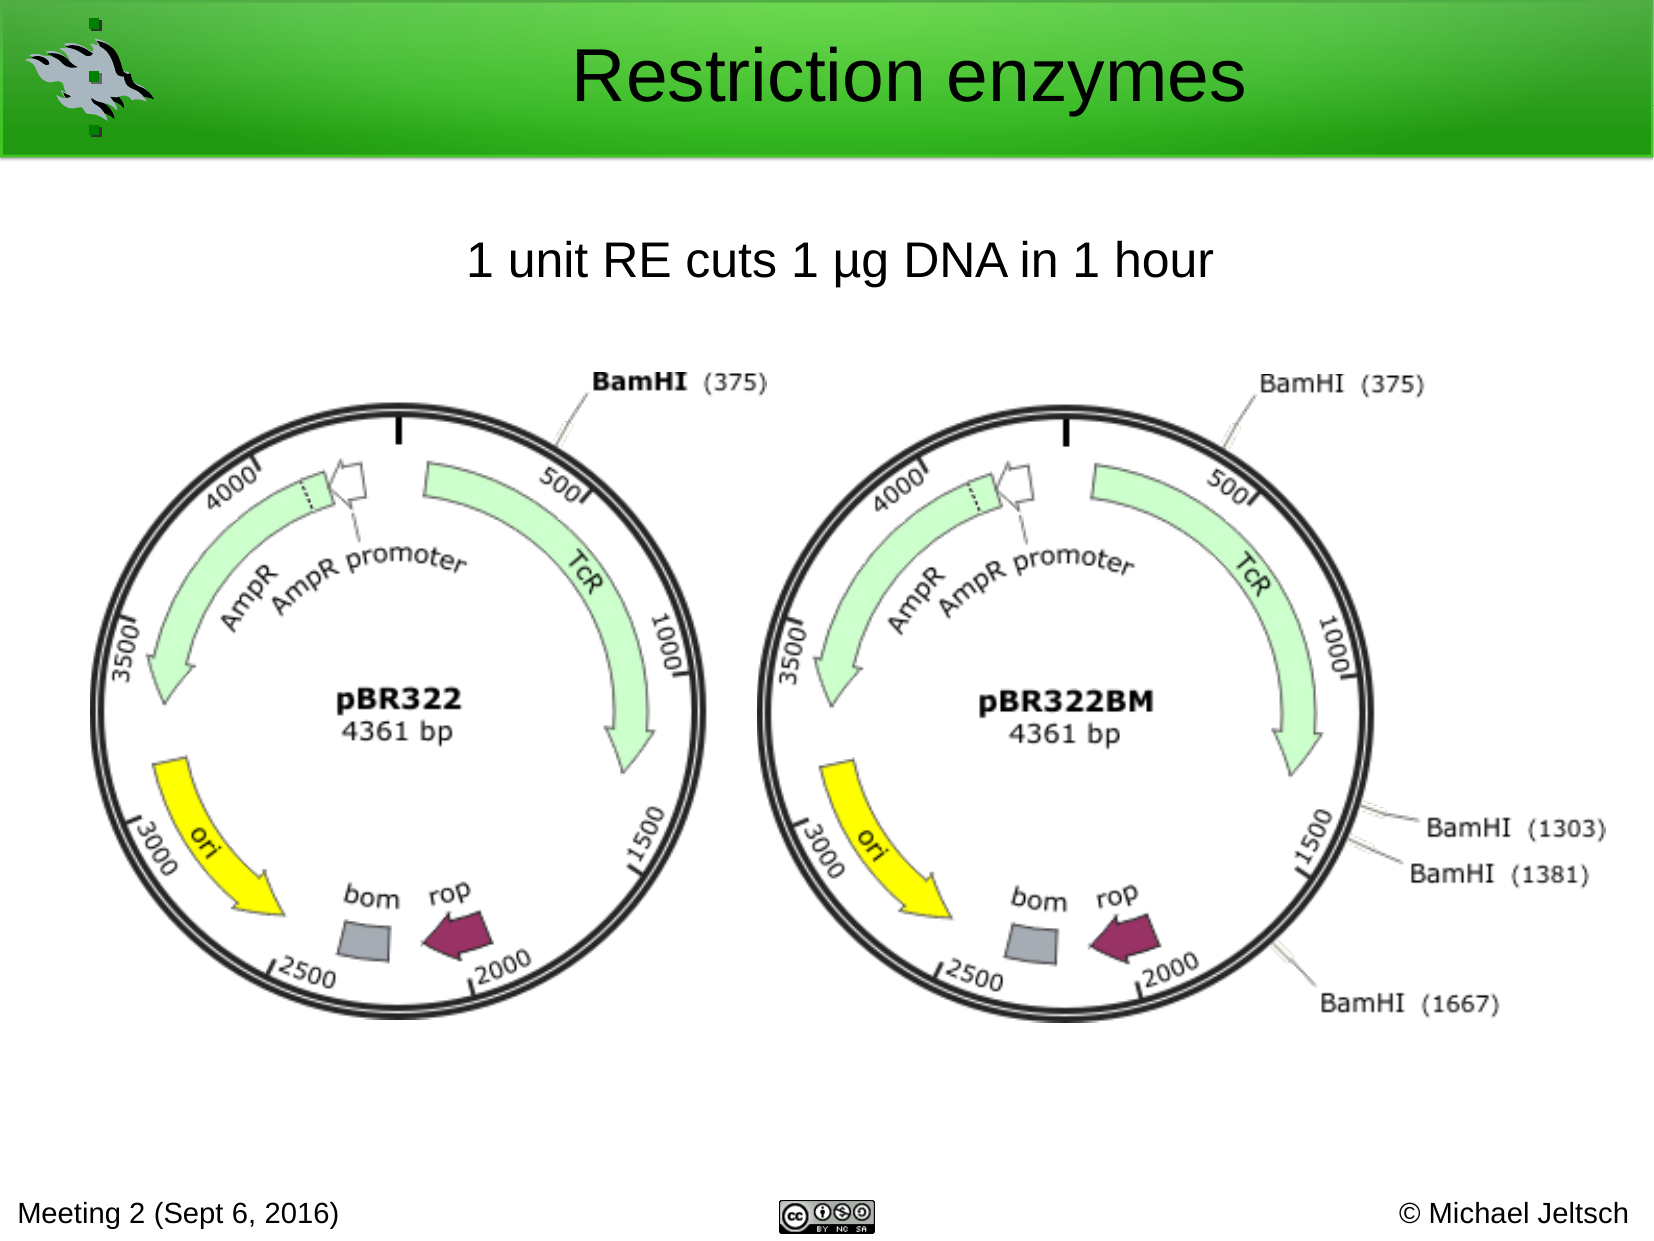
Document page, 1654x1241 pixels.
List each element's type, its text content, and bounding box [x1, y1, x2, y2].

title Restriction enzymes [289, 30, 1531, 121]
picture [90, 372, 1606, 1023]
picture [779, 1200, 875, 1234]
text_box 1 unit RE cuts 1 µg DNA in 1 hour [451, 225, 1244, 331]
